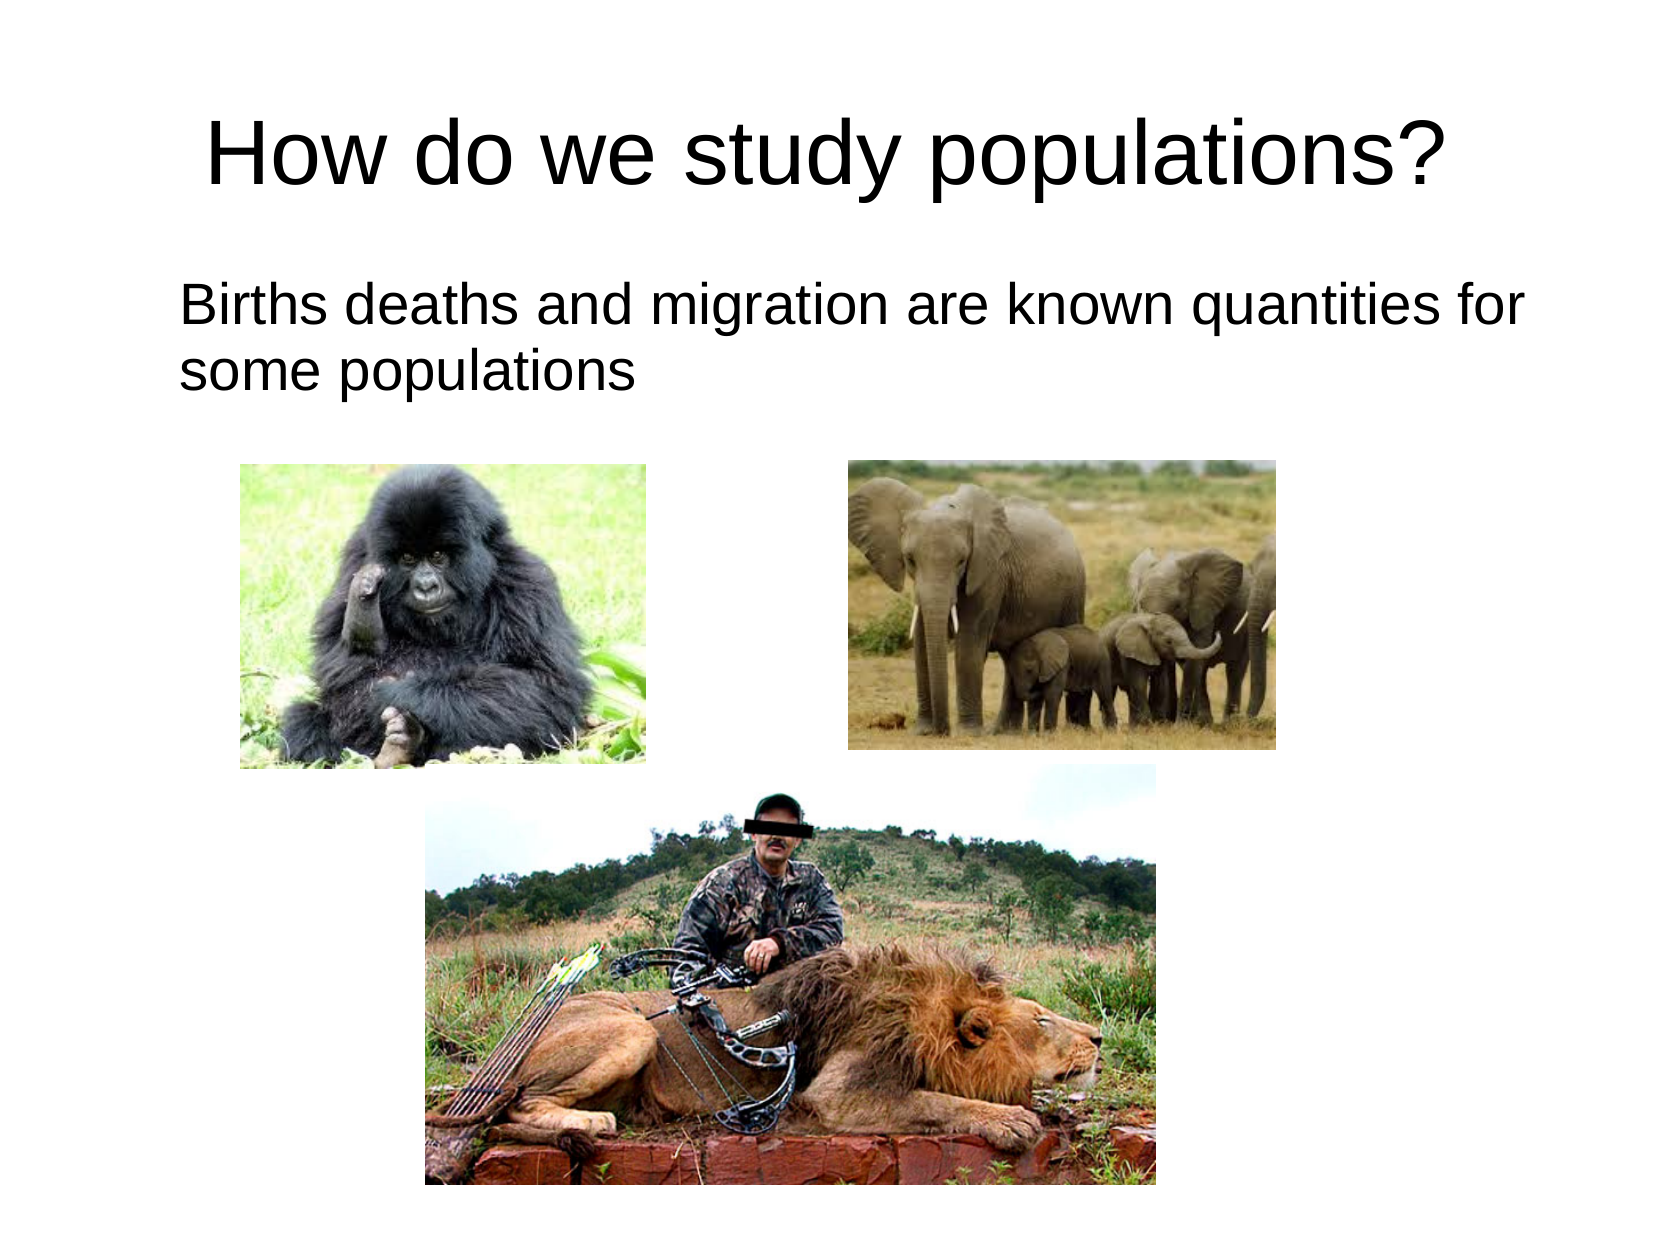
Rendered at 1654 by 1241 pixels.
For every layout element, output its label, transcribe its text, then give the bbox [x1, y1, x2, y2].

picture [240, 464, 1156, 1186]
title How do we study populations? [82, 49, 1571, 257]
picture [848, 460, 1276, 751]
text_box Births deaths and migration are known quantities for some populations [165, 264, 1546, 610]
